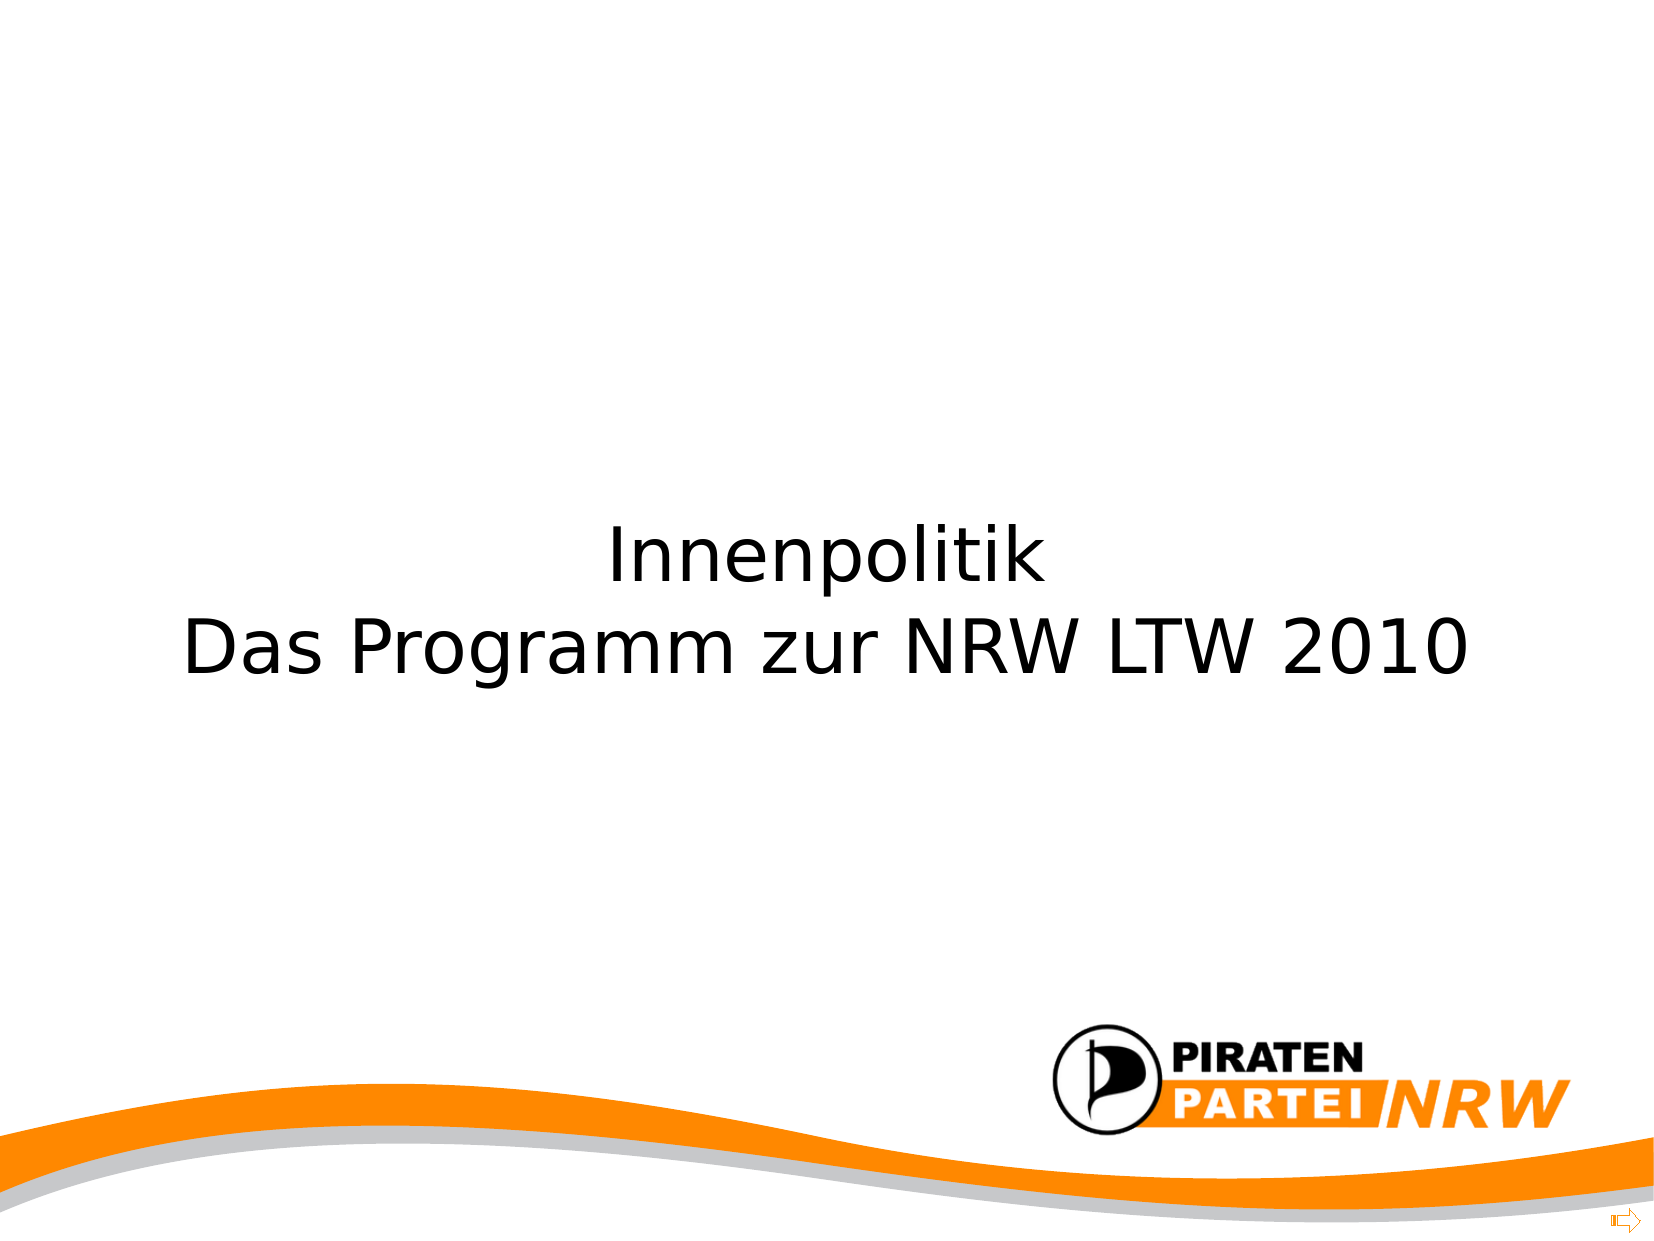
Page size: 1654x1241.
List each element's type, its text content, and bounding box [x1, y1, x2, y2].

title Das Programm zur NRW LTW 2010 [82, 604, 1571, 692]
picture [1045, 1021, 1579, 1140]
text_box Innenpolitik [592, 504, 1062, 607]
